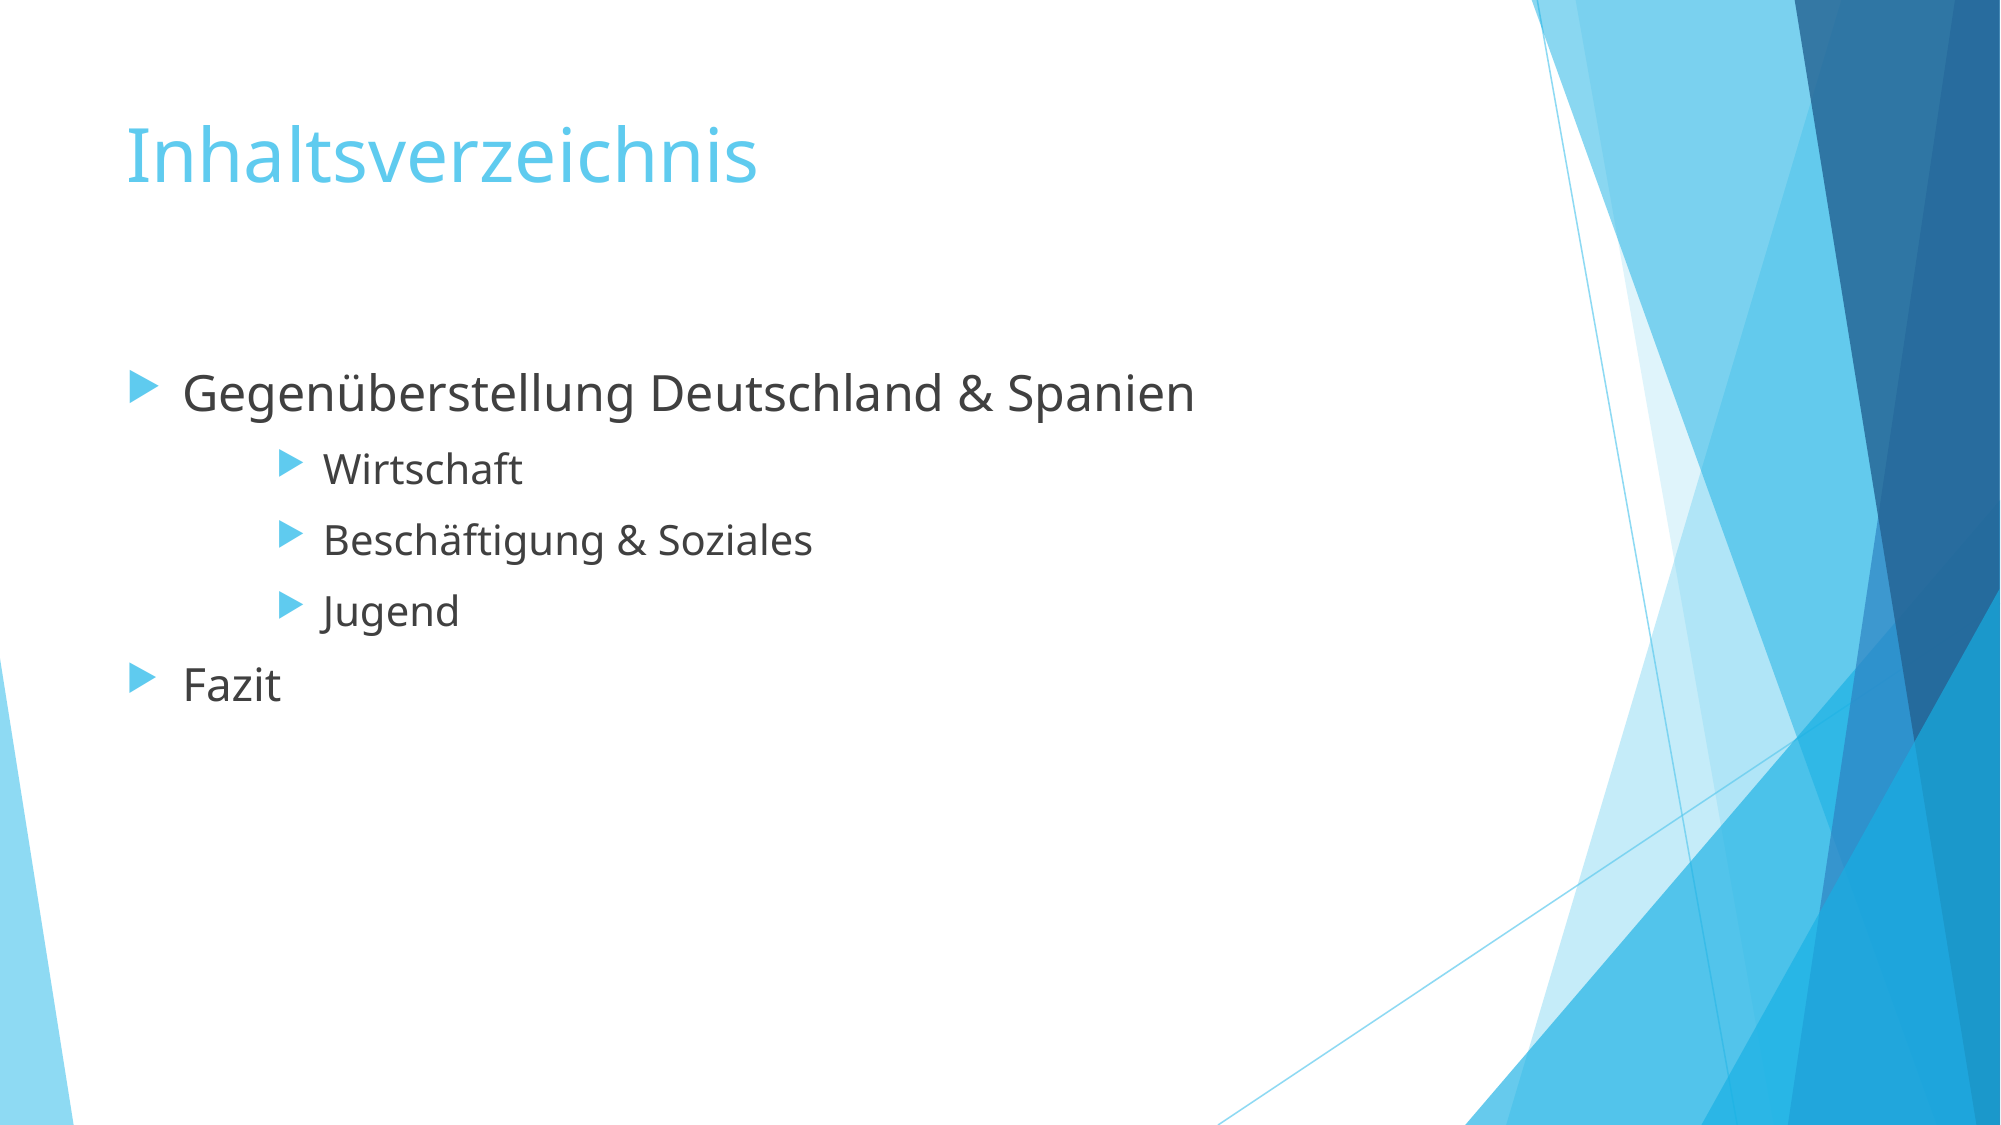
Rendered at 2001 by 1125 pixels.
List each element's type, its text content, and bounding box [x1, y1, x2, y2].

list Gegenüberstellung Deutschland & Spanien Wirtschaft Beschäftigung & Soziales Jugend Fazit [111, 354, 1522, 992]
title Inhaltsverzeichnis [111, 99, 1522, 317]
